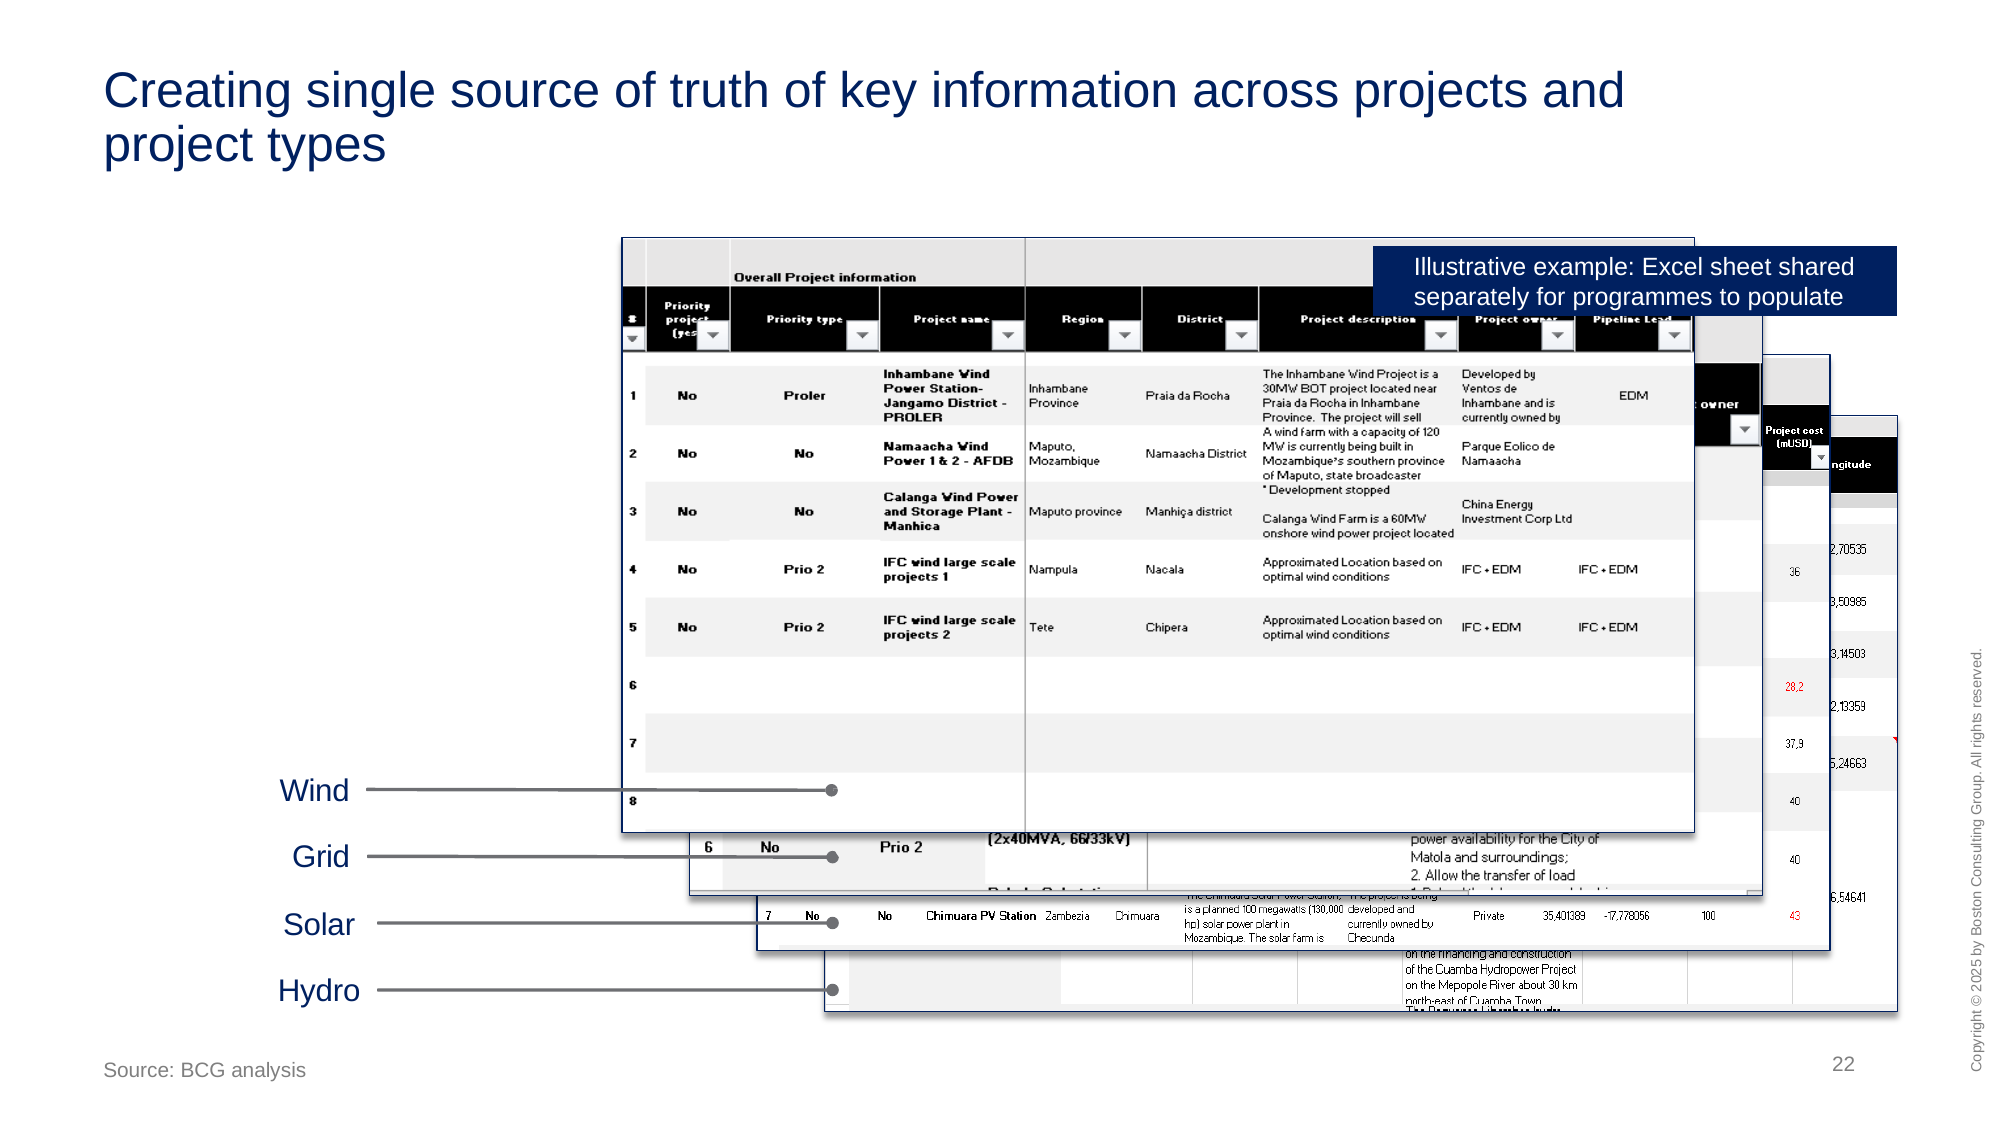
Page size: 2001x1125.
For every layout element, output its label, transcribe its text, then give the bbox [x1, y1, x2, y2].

text_box [377, 983, 839, 997]
text_box Source: BCG analysis [103, 1059, 1585, 1082]
picture [680, 316, 1907, 1027]
title Creating single source of truth of key information across projects and project types [103, 55, 1897, 111]
picture [623, 238, 1694, 832]
text_box [366, 784, 838, 797]
text_box [367, 850, 839, 864]
picture [612, 316, 1762, 895]
text_box [377, 916, 839, 930]
text_box Illustrative example: Excel sheet shared separately for programmes to populate [1373, 246, 1897, 316]
text_box Wind Grid Solar Hydro [274, 767, 363, 1011]
picture [612, 234, 1704, 788]
